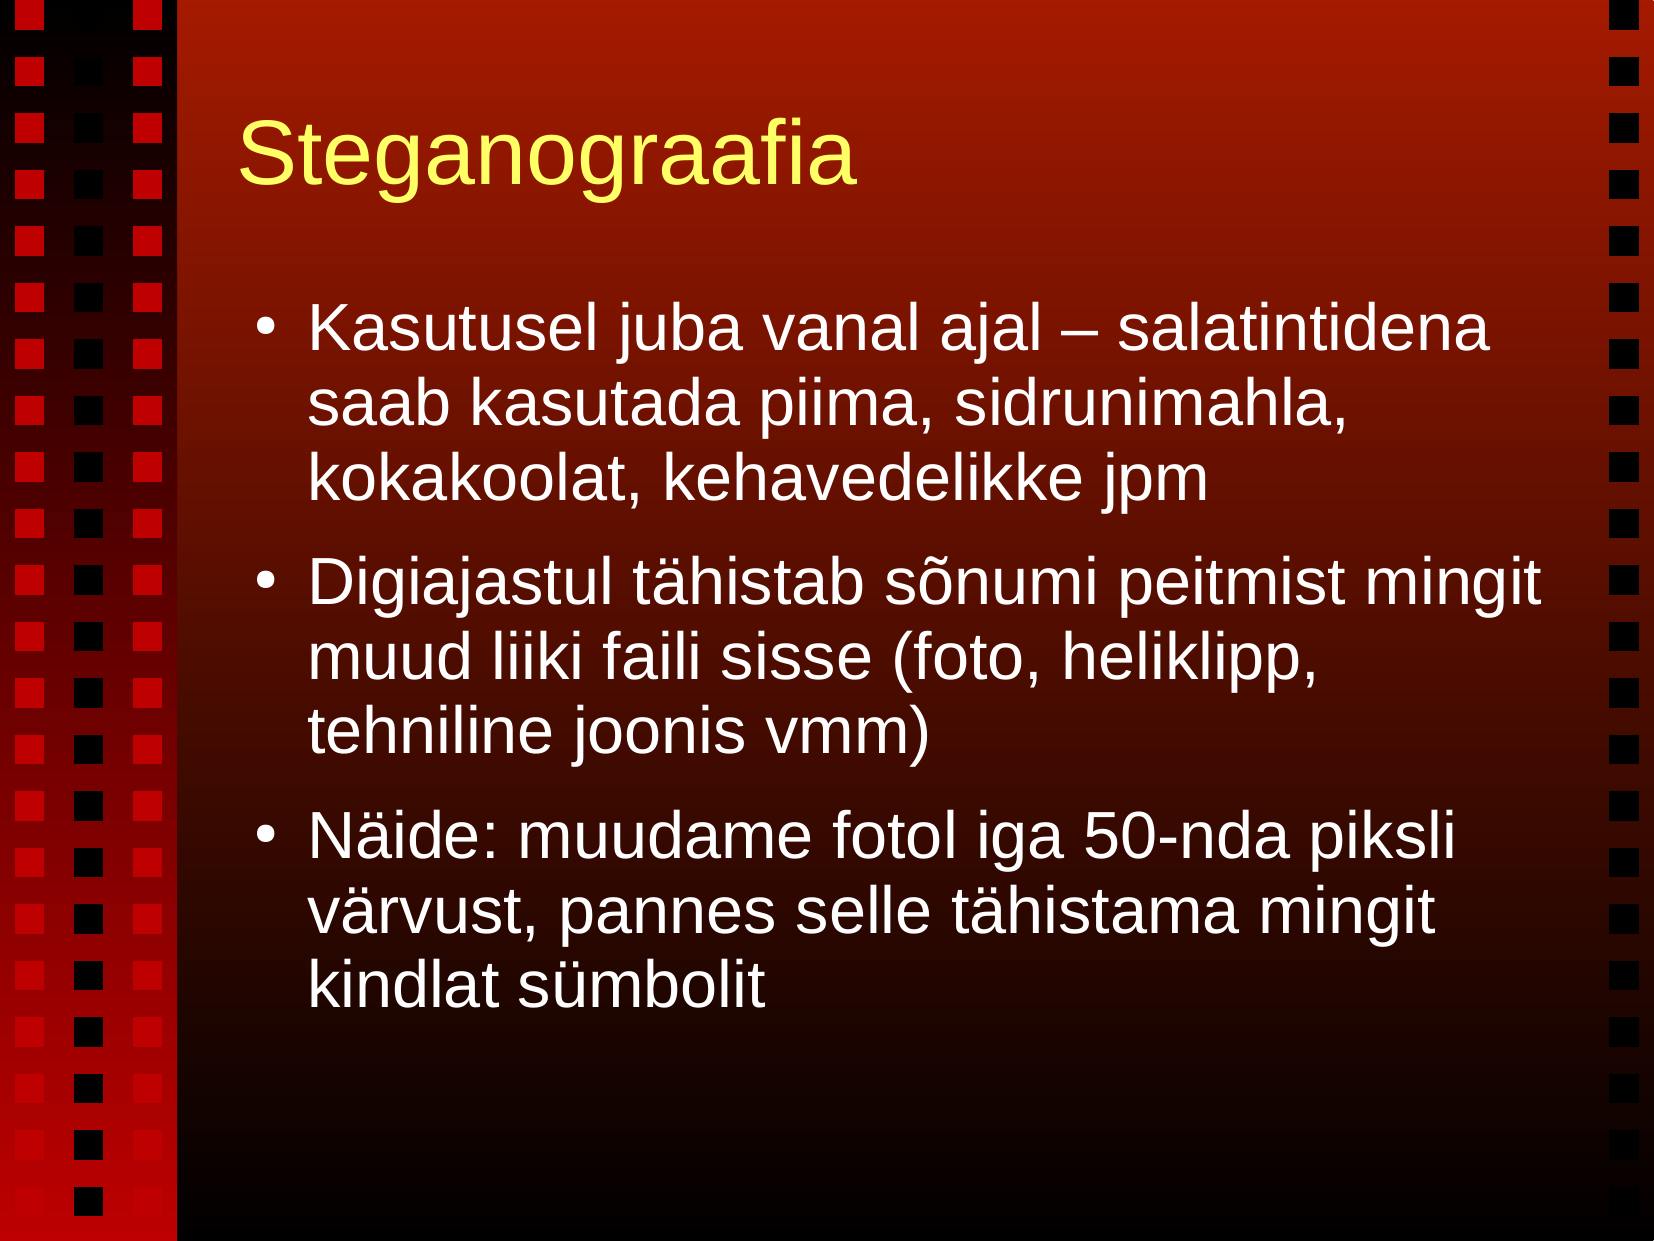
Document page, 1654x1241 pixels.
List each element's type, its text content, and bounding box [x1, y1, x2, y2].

title Steganograafia [236, 49, 1571, 257]
list Kasutusel juba vanal ajal – salatintidena saab kasutada piima, sidrunimahla, kokakoolat, kehavedelikke jpm Digiajastul tähistab sõnumi peitmist mingit muud liiki faili sisse (foto, heliklipp, tehniline joonis vmm) Näide: muudame fotol iga 50-nda piksli värvust, pannes selle tähistama mingit kindlat sümbolit [236, 290, 1571, 1109]
